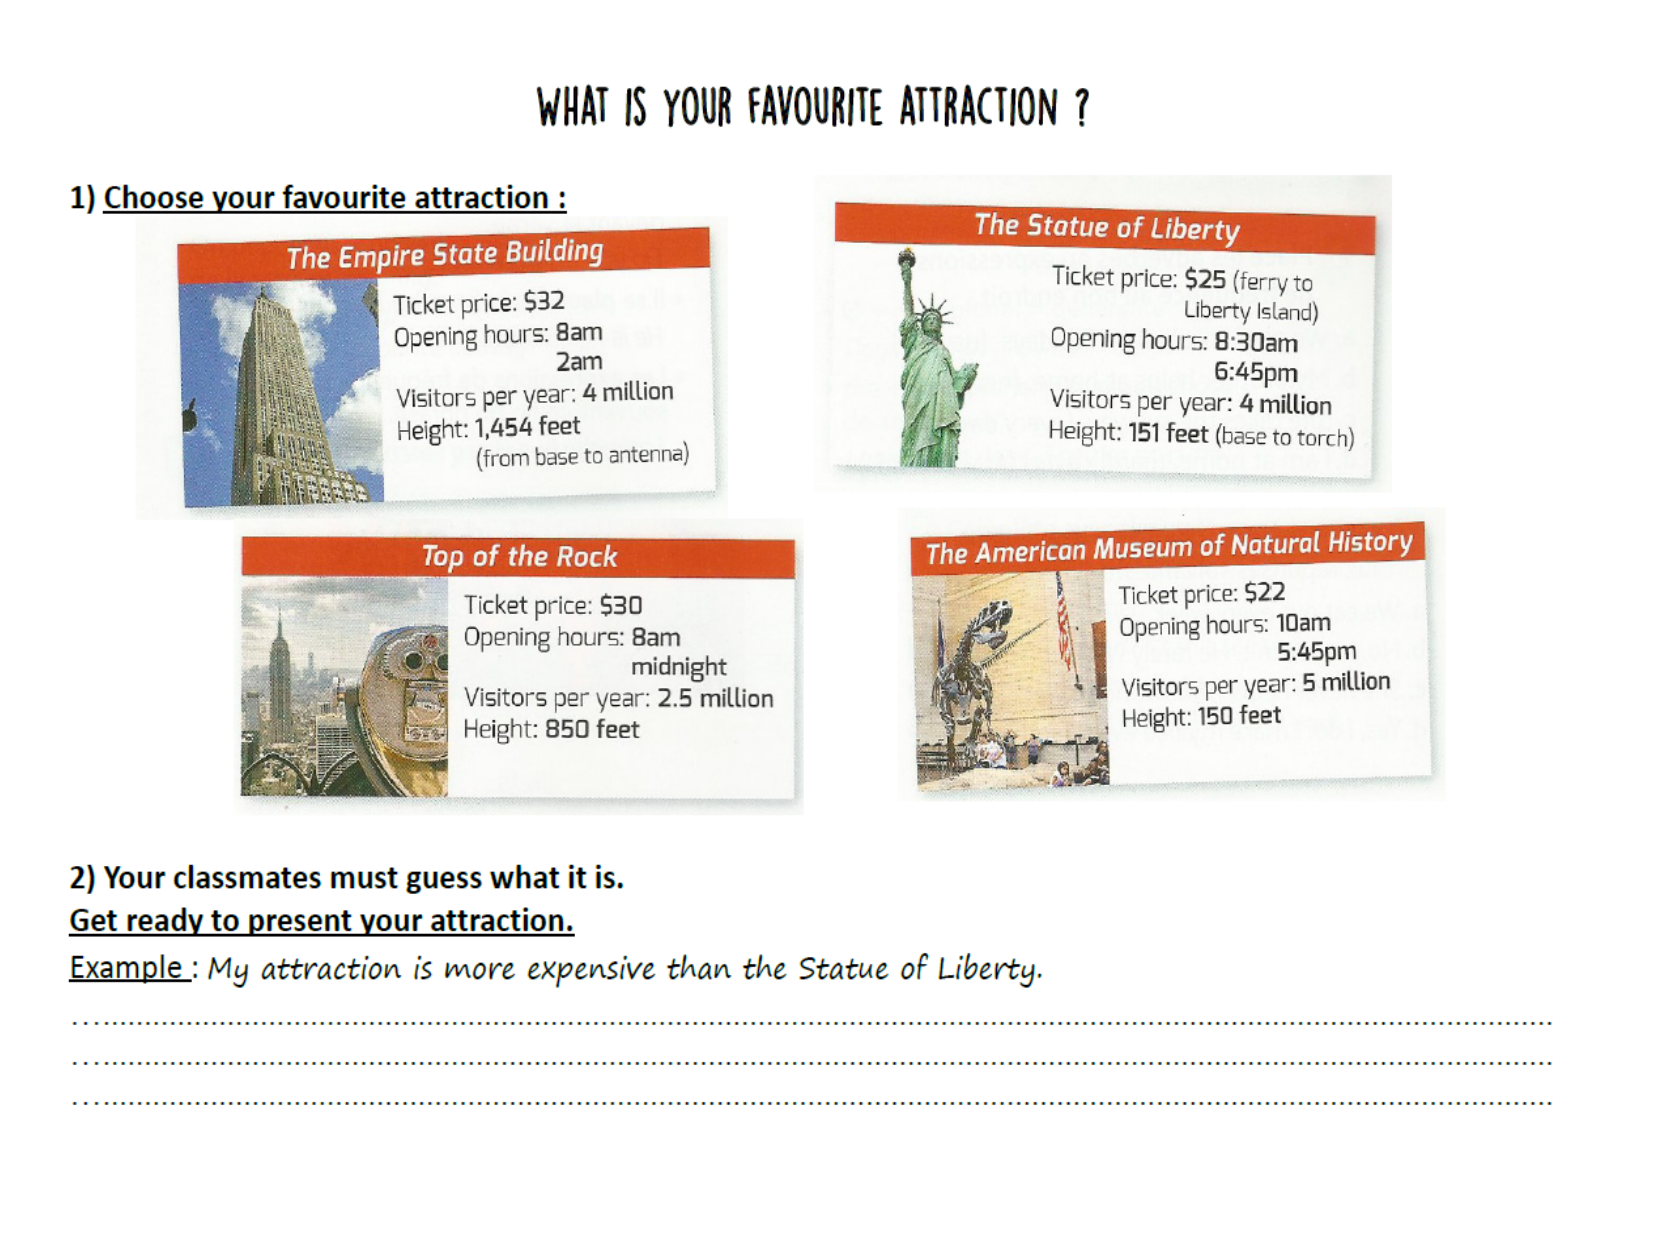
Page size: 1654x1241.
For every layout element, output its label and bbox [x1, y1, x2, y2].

picture [35, 47, 1583, 1134]
